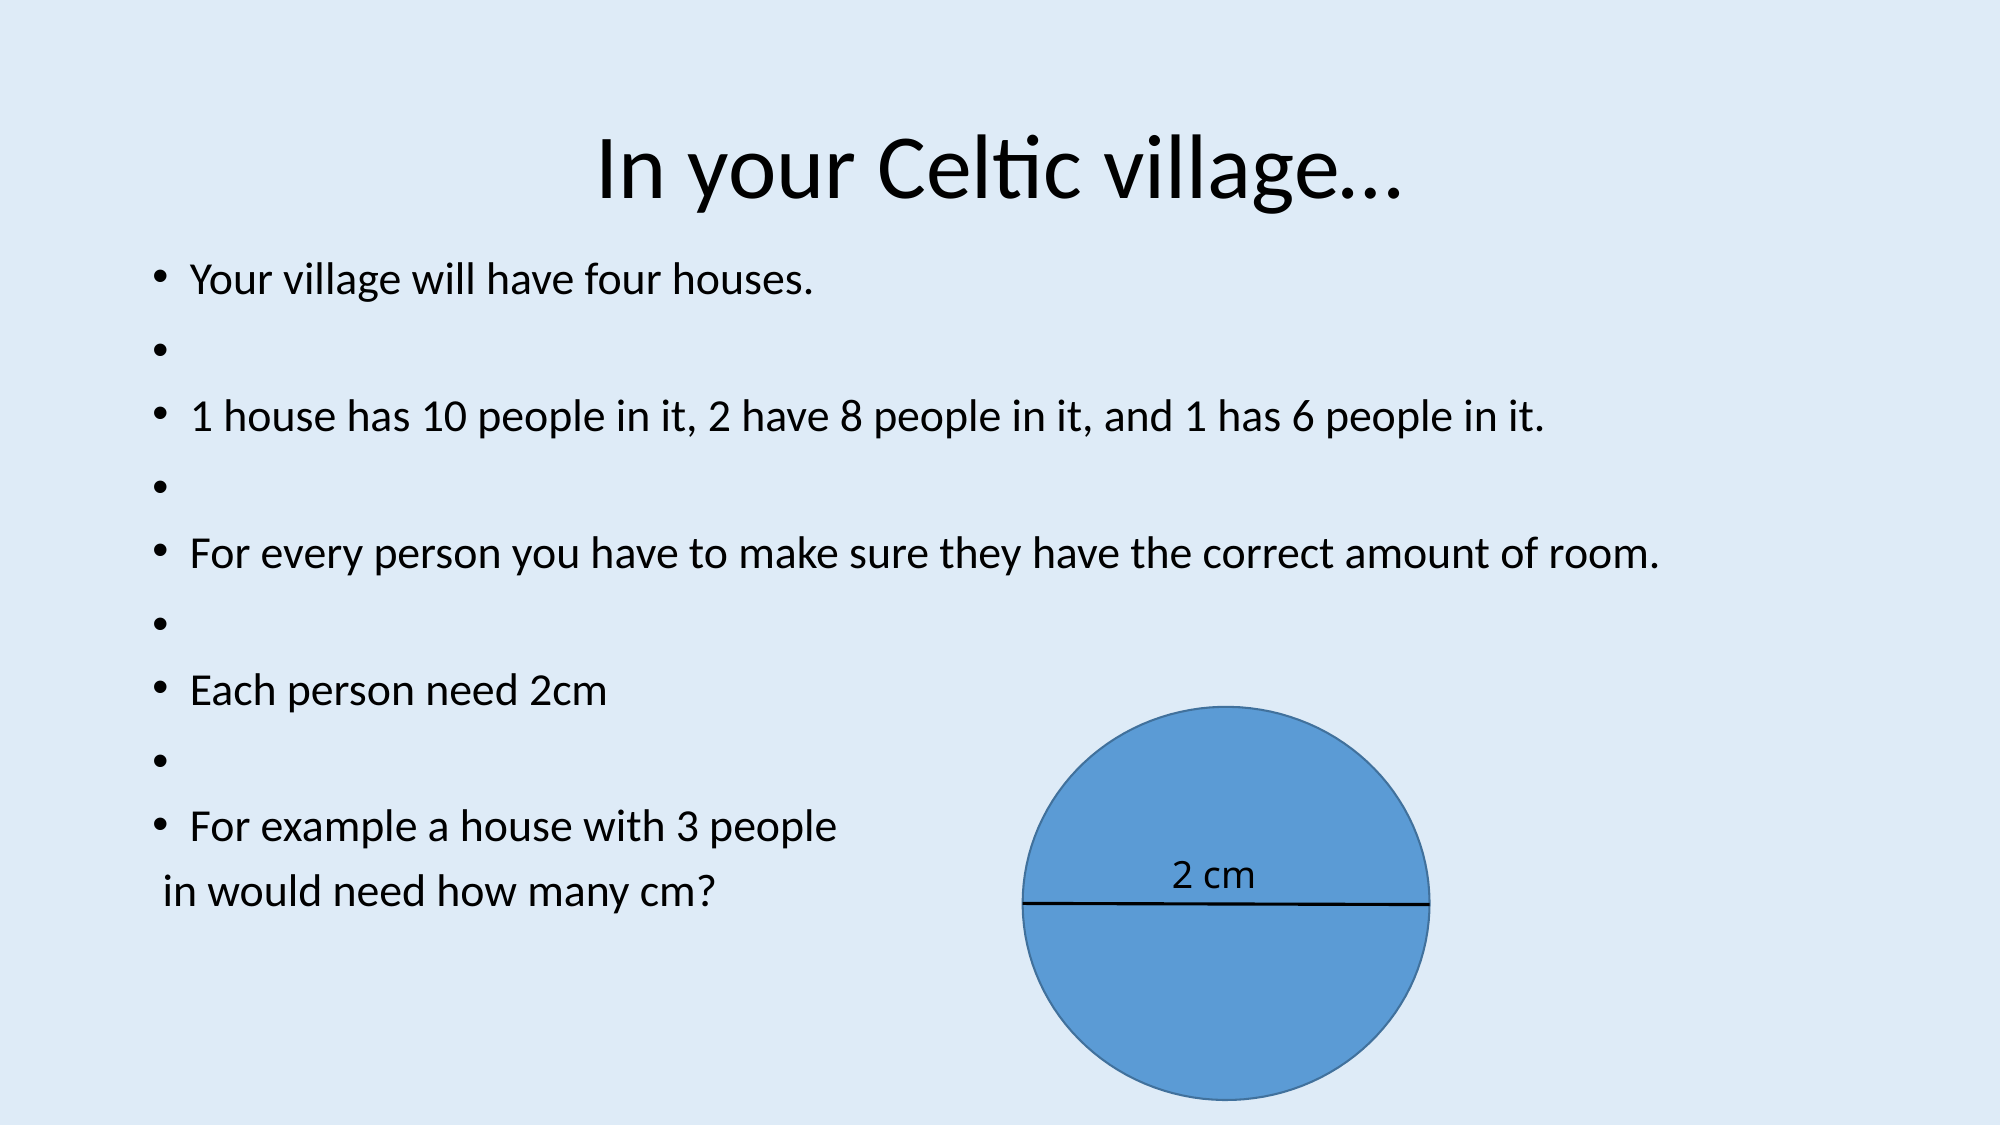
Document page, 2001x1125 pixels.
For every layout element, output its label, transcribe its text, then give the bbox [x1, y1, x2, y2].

text_box 2 cm [1156, 843, 1296, 905]
text_box [1022, 905, 1430, 1101]
list Your village will have four houses. 1 house has 10 people in it, 2 have 8 people in it, and 1 has 6 people in it. For every person you have to make sure they have the correct amount of room. Each person need 2cm For example a house with 3 people in would need how many cm? [137, 251, 1863, 966]
text_box [1022, 706, 1430, 902]
title In your Celtic village… [137, 59, 1863, 251]
